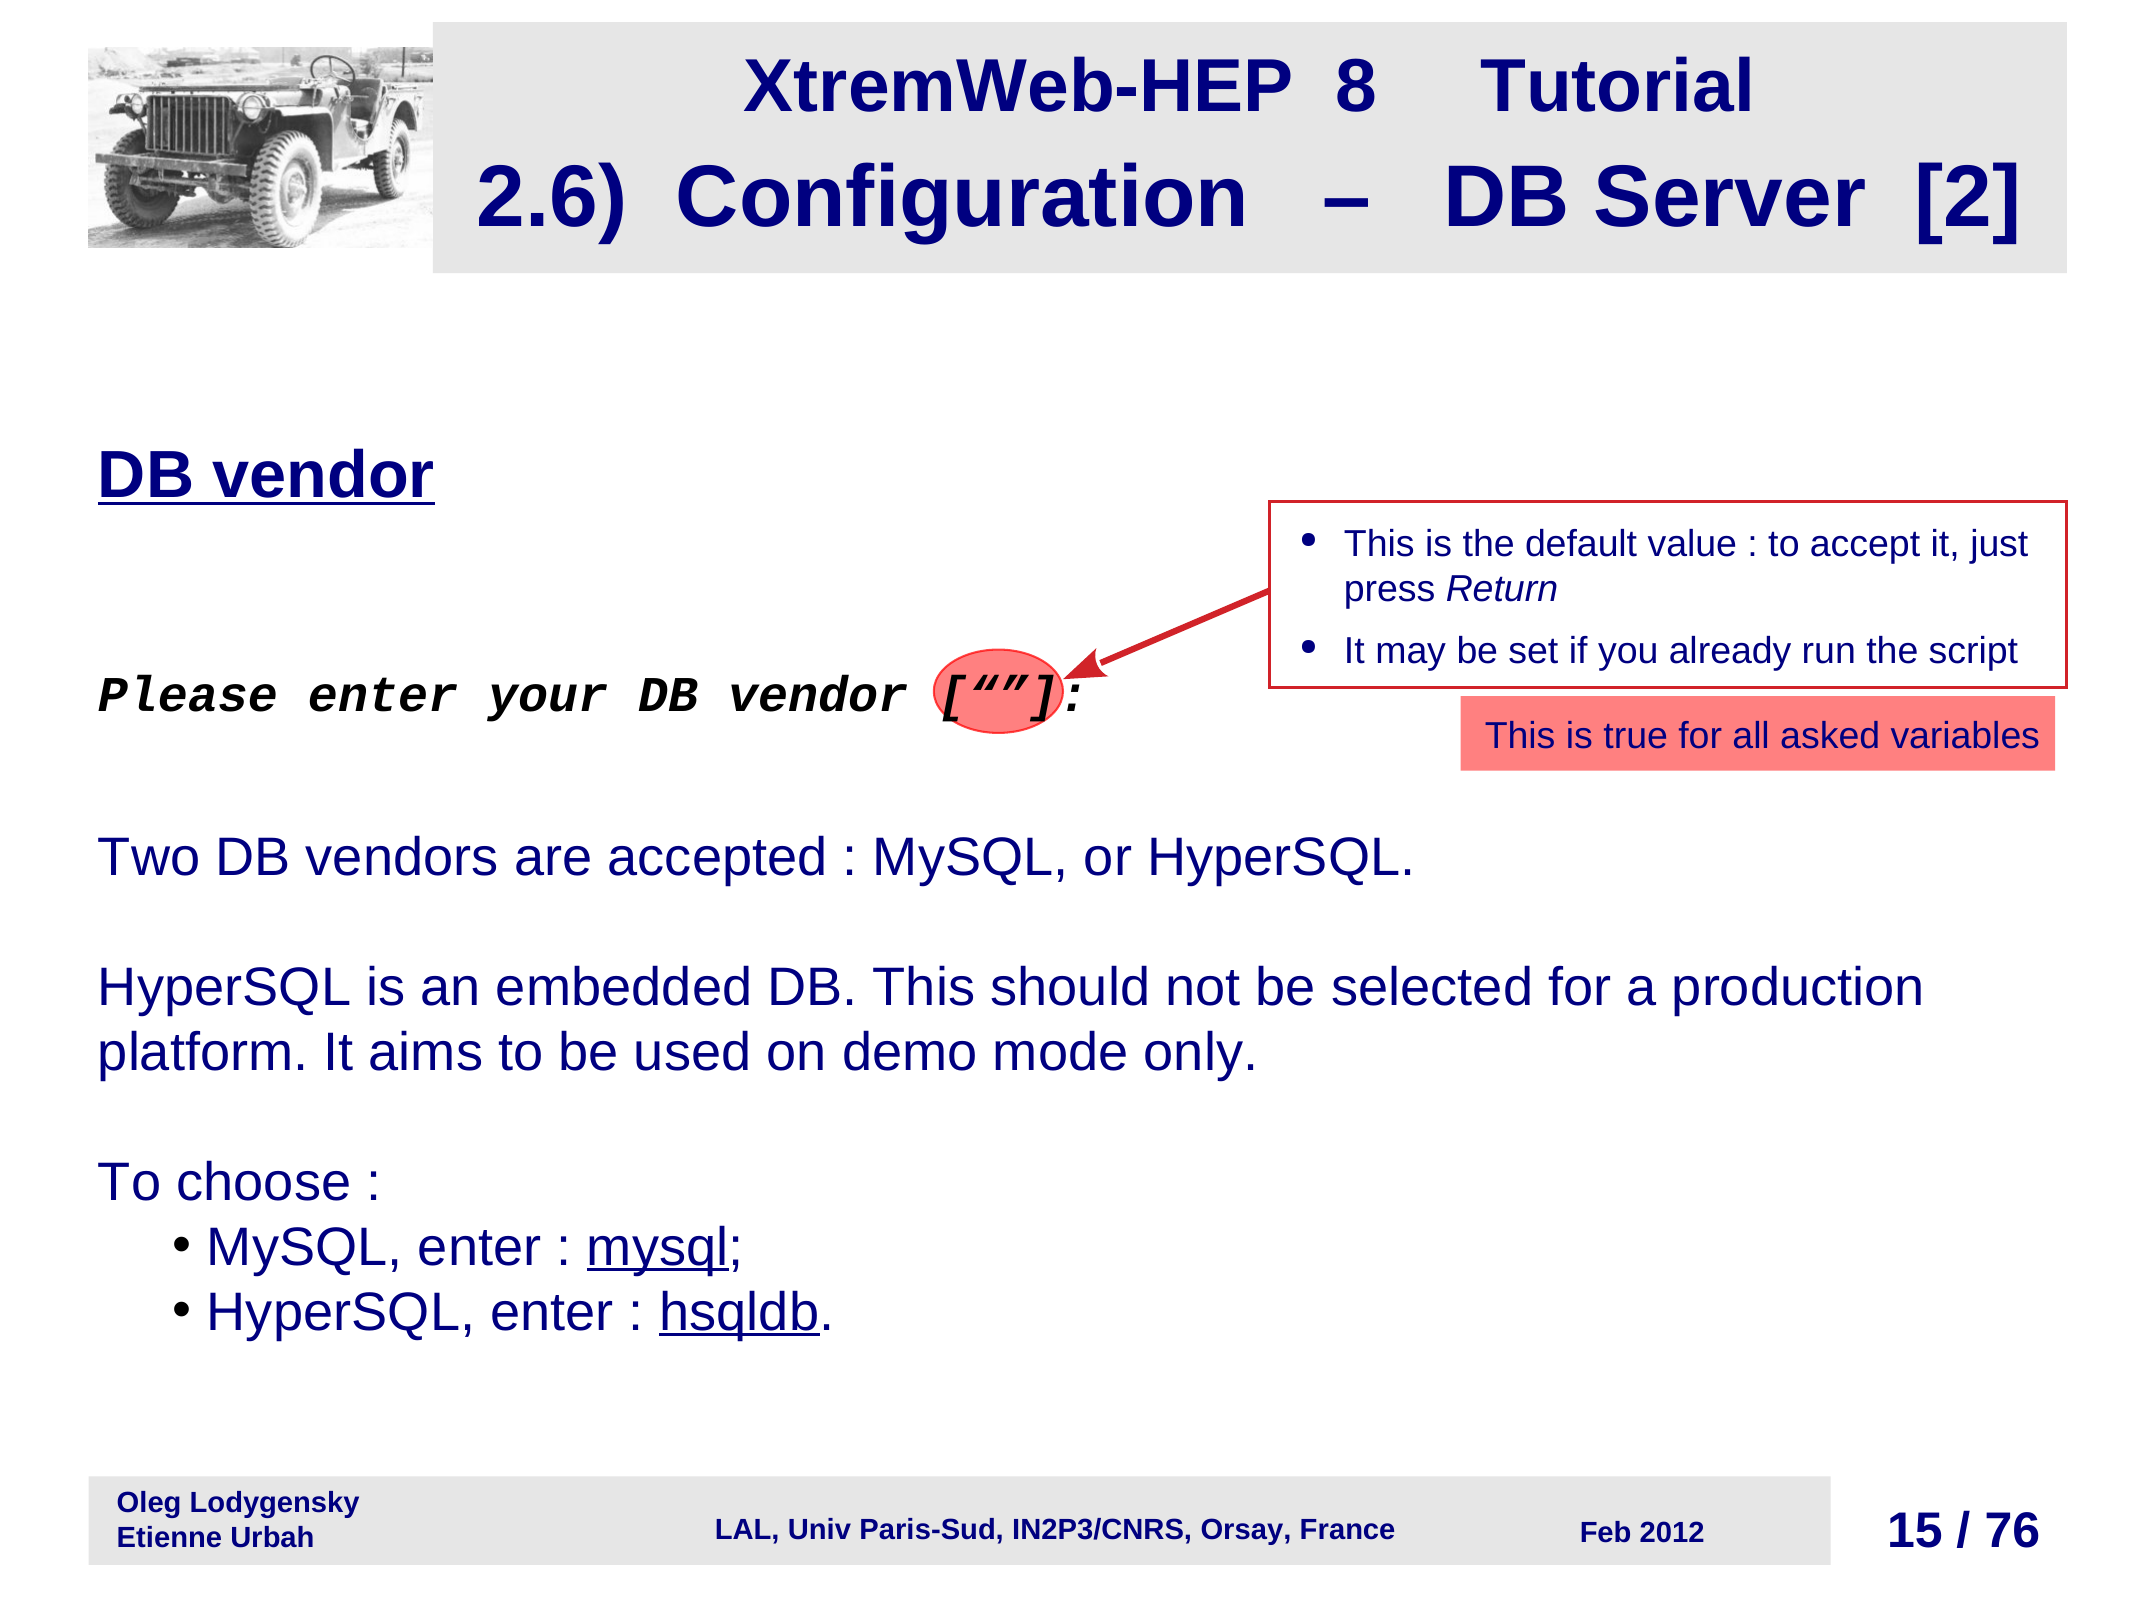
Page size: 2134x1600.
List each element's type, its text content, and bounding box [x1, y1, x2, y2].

picture [88, 47, 433, 248]
text_box DB vendor Please enter your DB vendor [“”]: Two DB vendors are accepted : MySQL, or HyperSQL. HyperSQL is an embedded DB. This should not be selected for a production platform. It aims to be used on demo mode only. To choose : MySQL, enter : mysql; HyperSQL, enter : hsqldb. [88, 431, 2094, 1415]
text_box This is the default value : to accept it, just press Return It may be set if you already run the script [1269, 501, 2067, 688]
title 2.6) Configuration – DB Server [2] [442, 118, 2067, 266]
text_box This is true for all asked variables [1460, 696, 2056, 771]
